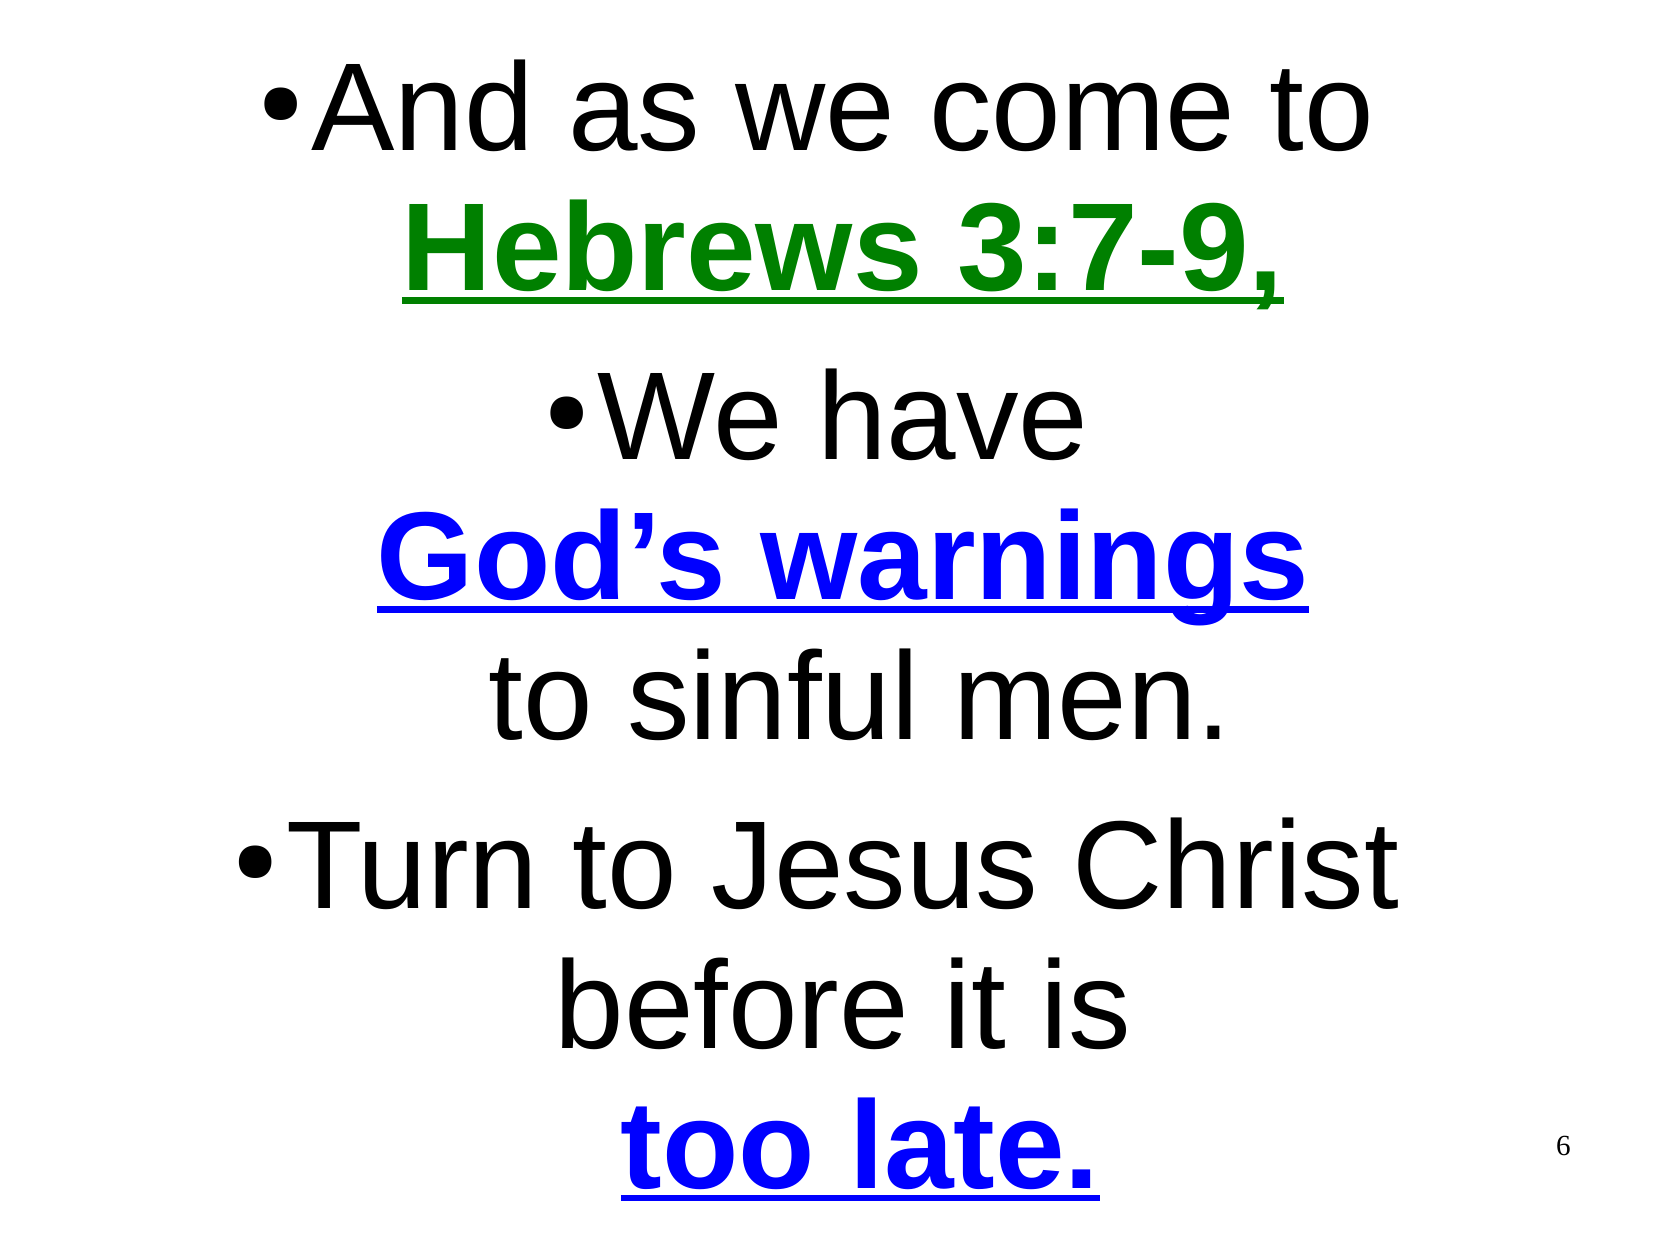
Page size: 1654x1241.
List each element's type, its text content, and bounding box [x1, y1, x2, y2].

list And as we come to Hebrews 3:7-9, We have God’s warnings to sinful men. Turn to Jesus Christ before it is too late. [37, 37, 1613, 1238]
